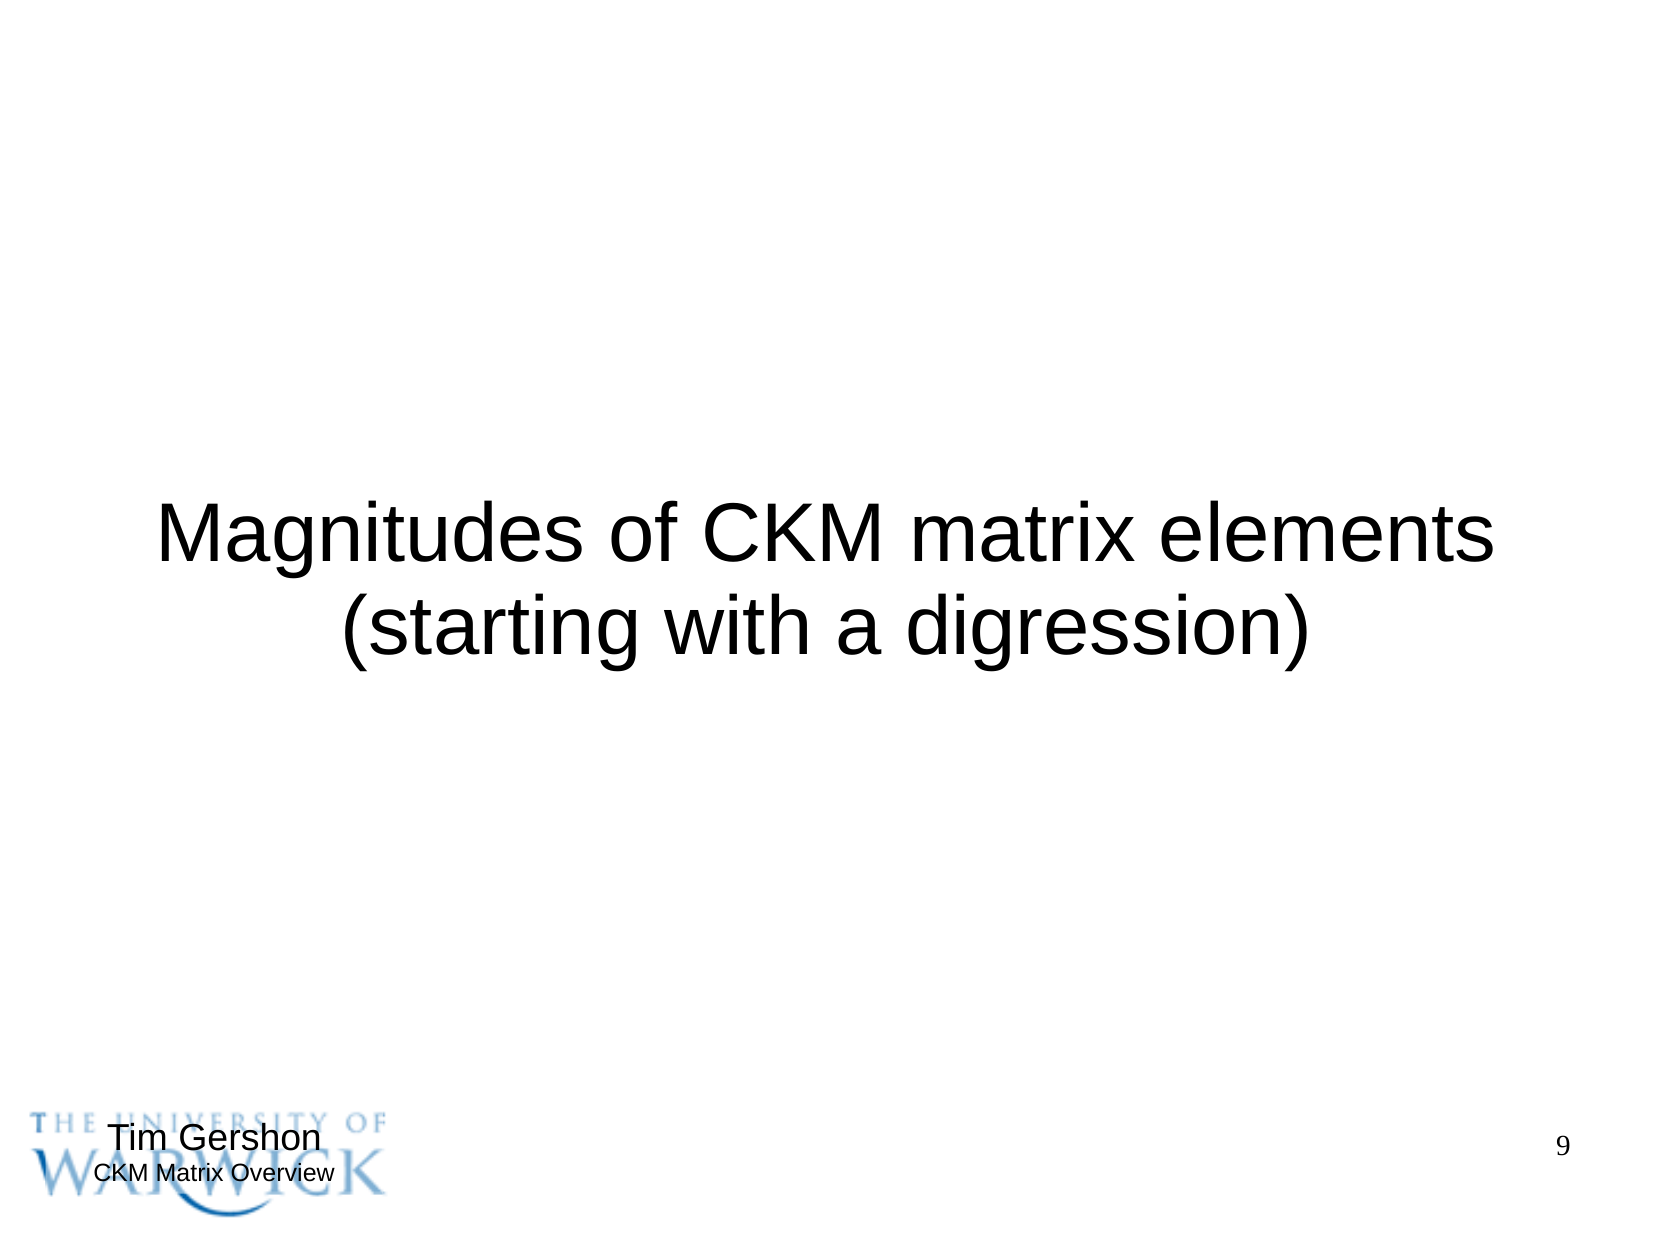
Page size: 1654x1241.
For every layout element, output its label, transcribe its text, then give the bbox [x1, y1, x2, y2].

picture [19, 1106, 406, 1232]
text_box Tim Gershon CKM Matrix Overview [45, 1108, 384, 1194]
subtitle Magnitudes of CKM matrix elements (starting with a digression) [82, 56, 1571, 1102]
